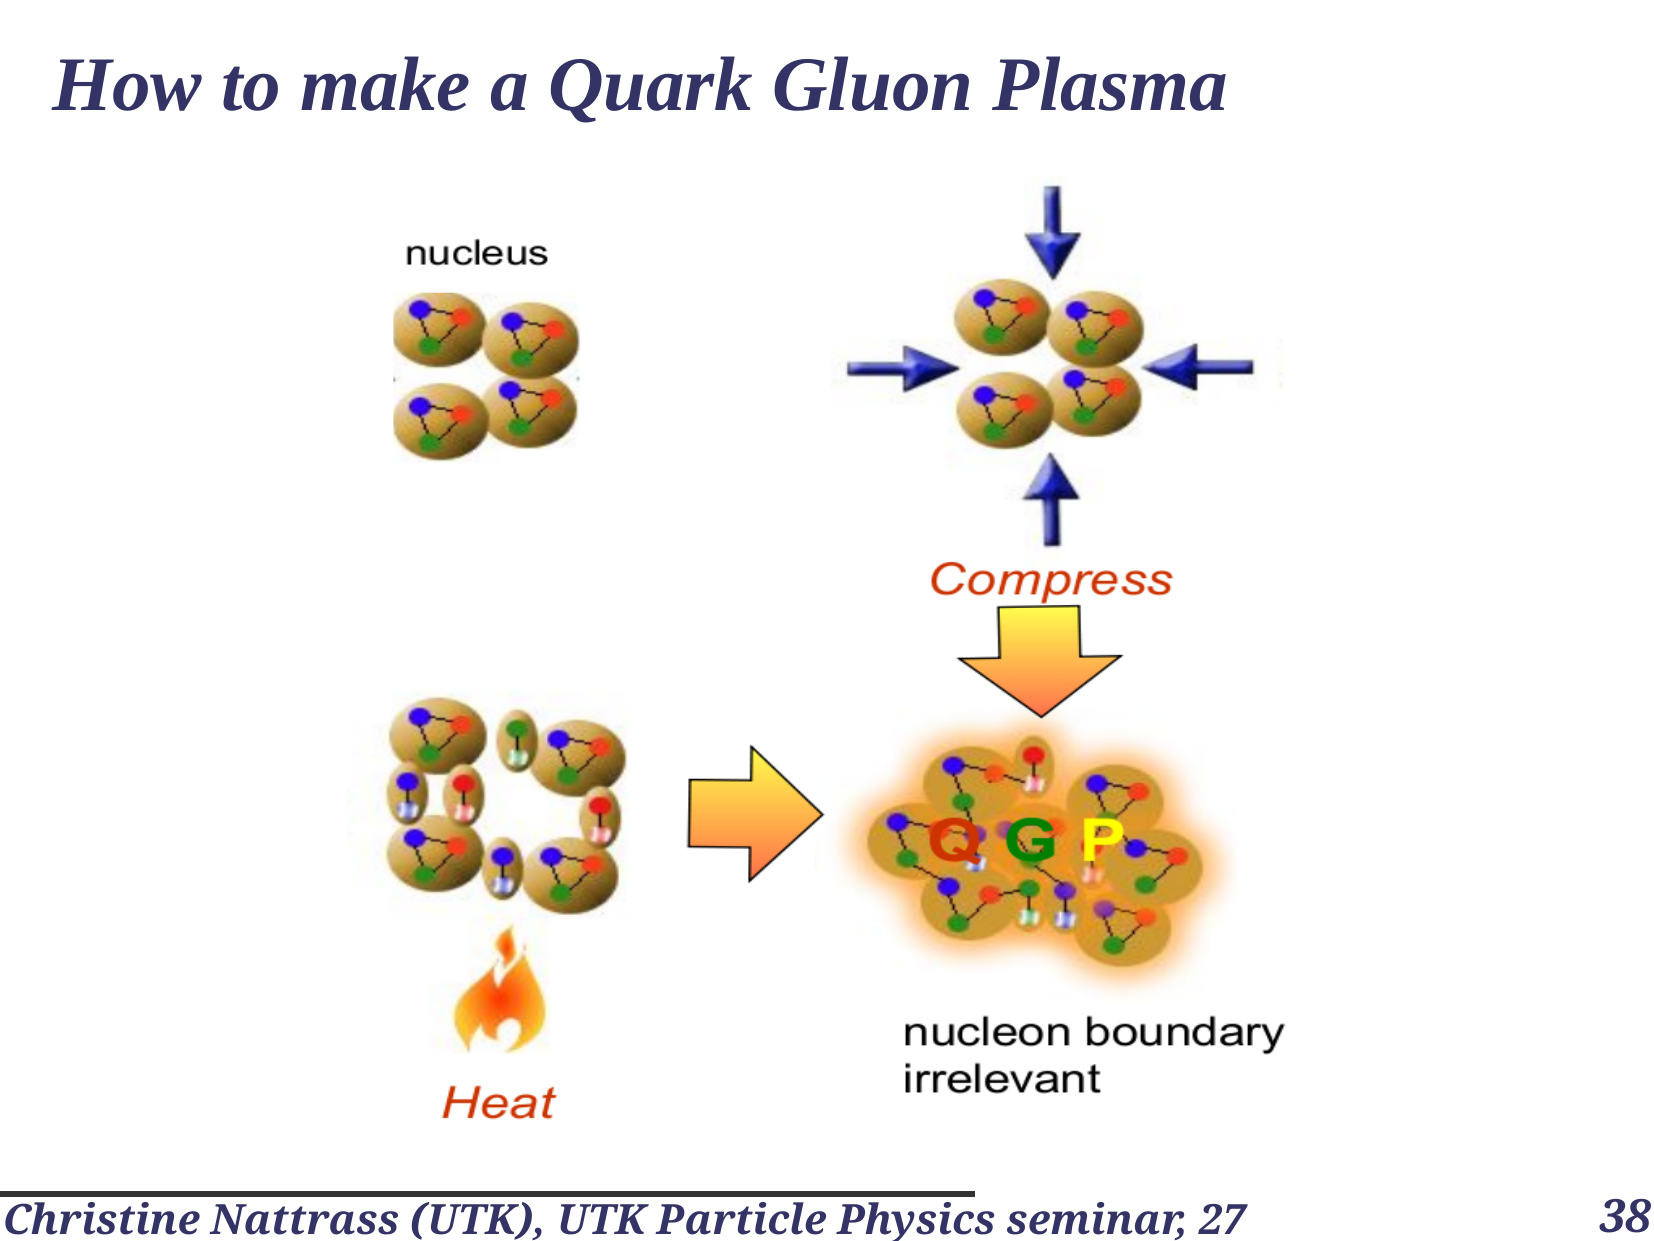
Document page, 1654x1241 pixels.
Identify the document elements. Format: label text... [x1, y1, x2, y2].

picture [345, 149, 1321, 1137]
title How to make a Quark Gluon Plasma [0, 0, 1282, 170]
